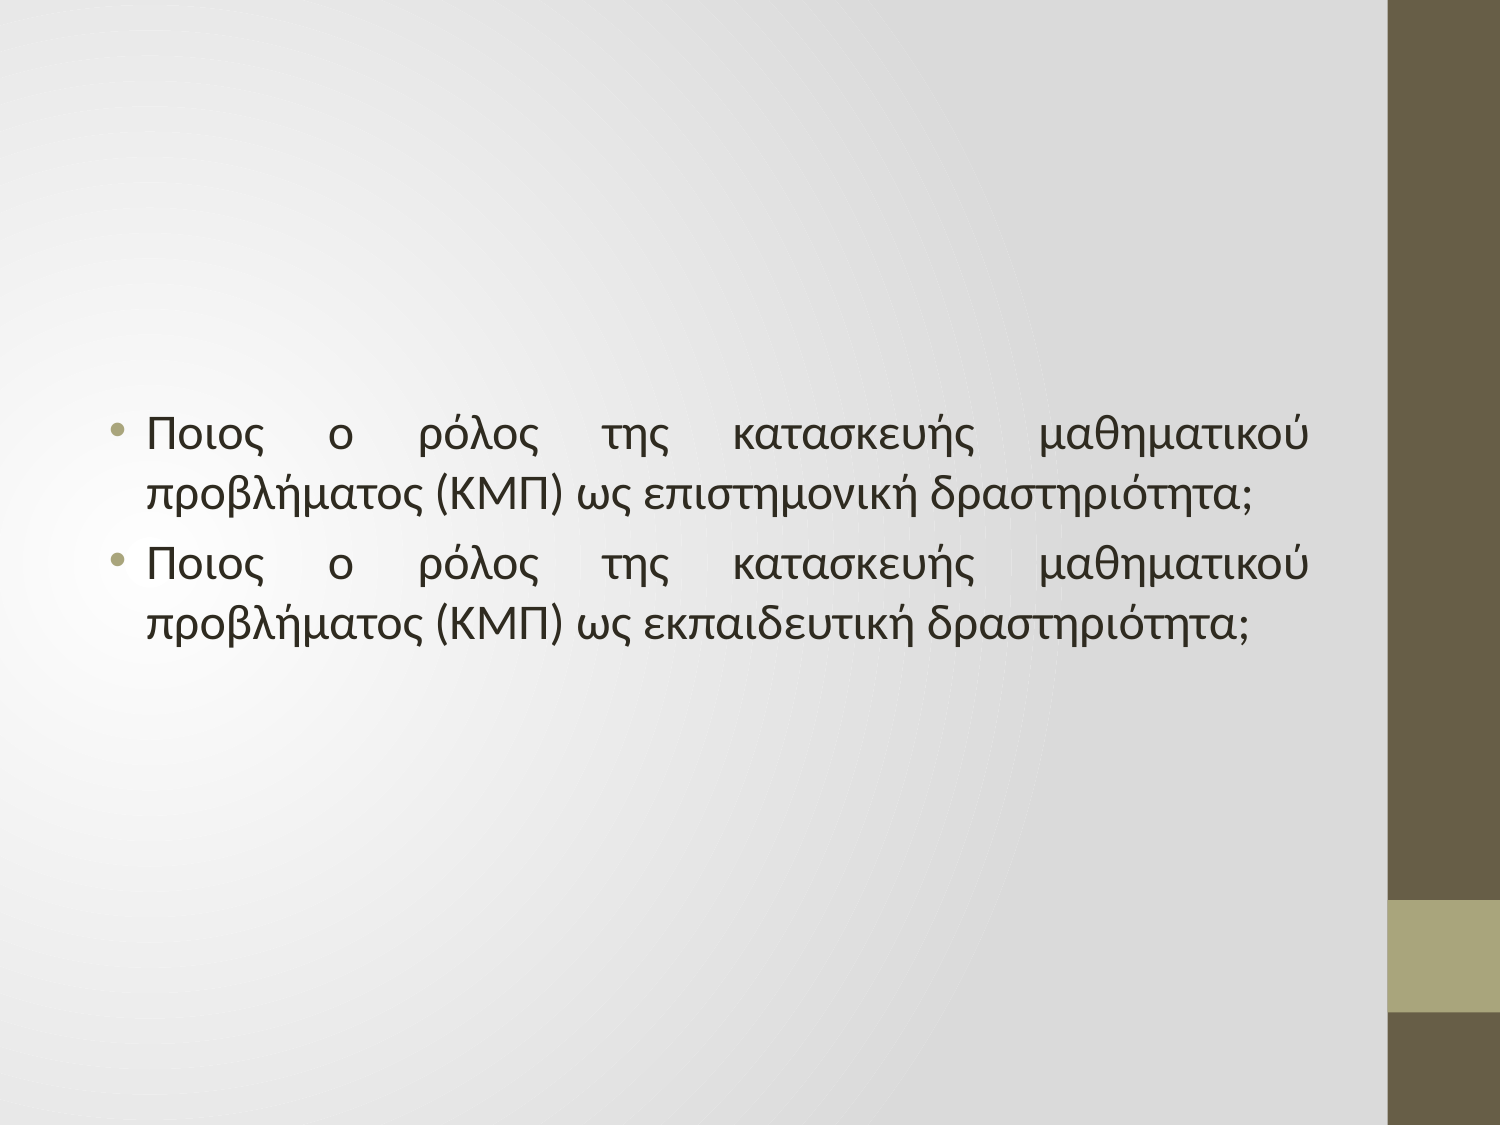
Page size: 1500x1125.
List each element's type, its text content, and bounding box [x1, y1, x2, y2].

list Ποιος ο ρόλος της κατασκευής μαθηματικού προβλήματος (ΚΜΠ) ως επιστημονική δραστηριότητα; Ποιος ο ρόλος της κατασκευής μαθηματικού προβλήματος (ΚΜΠ) ως εκπαιδευτική δραστηριότητα; [75, 262, 1325, 1050]
